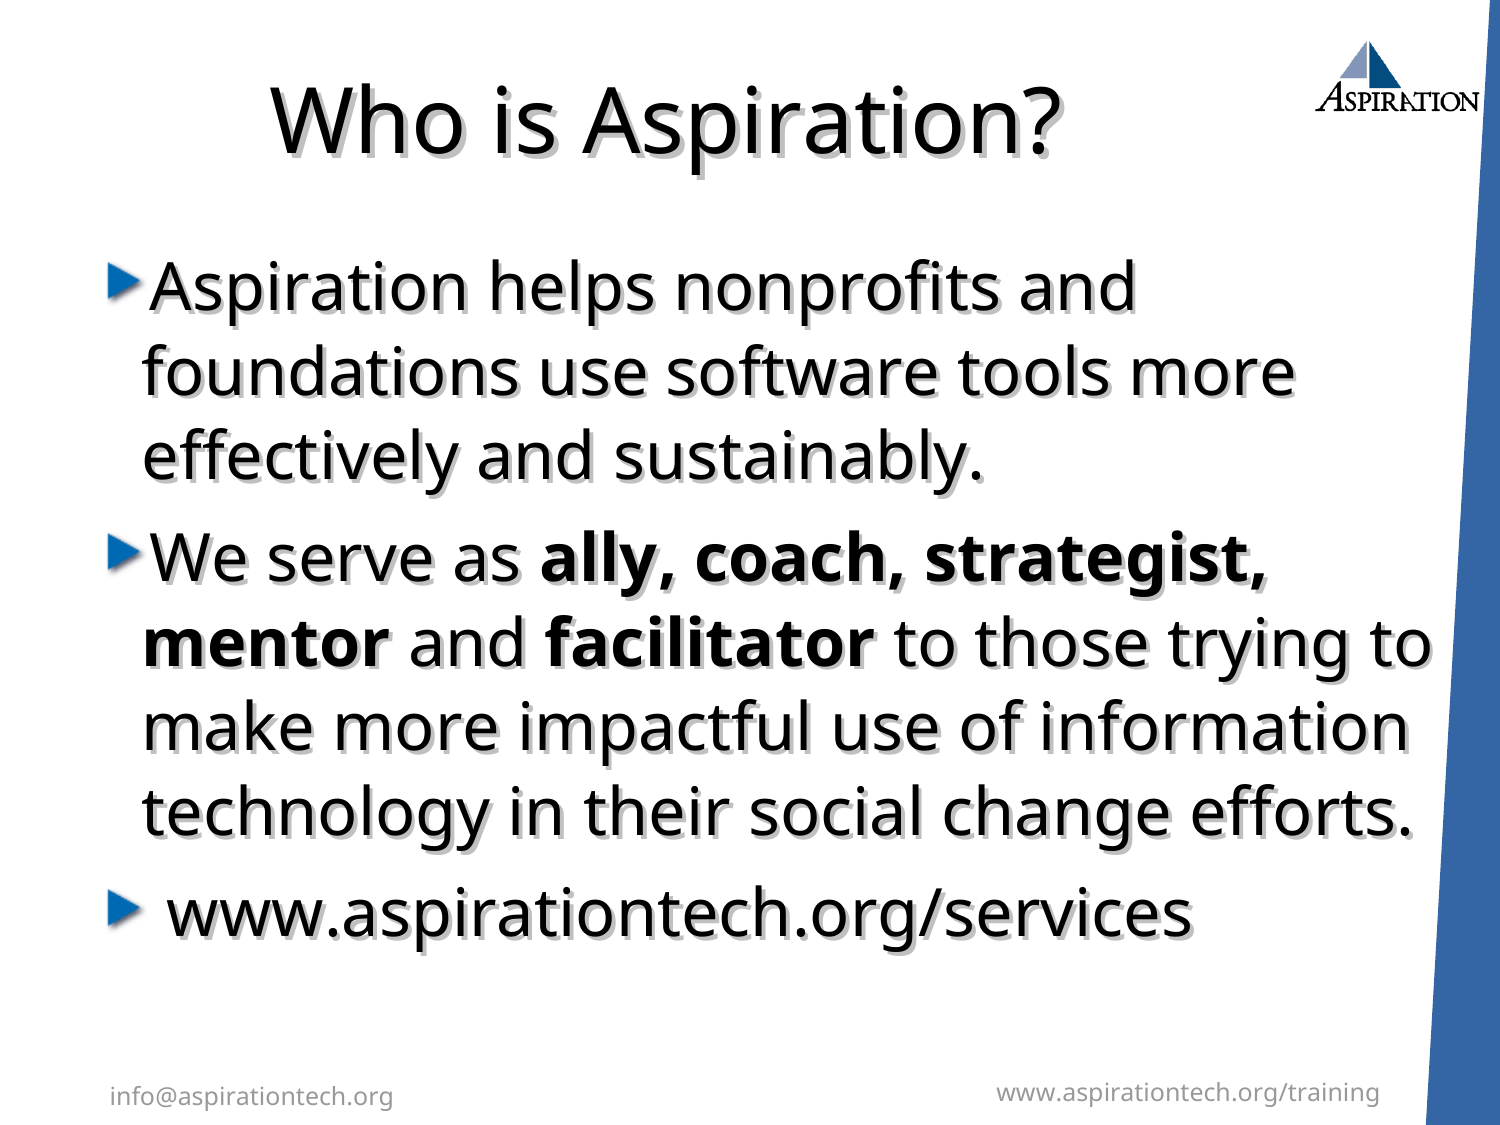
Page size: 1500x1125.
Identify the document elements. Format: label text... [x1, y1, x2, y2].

picture [1315, 41, 1480, 120]
list Aspiration helps nonprofits and foundations use software tools more effectively and sustainably. We serve as ally, coach, strategist, mentor and facilitator to those trying to make more impactful use of information technology in their social change efforts. www.aspirationtech.org/services [49, 238, 1447, 951]
title Who is Aspiration? [49, 19, 1284, 206]
